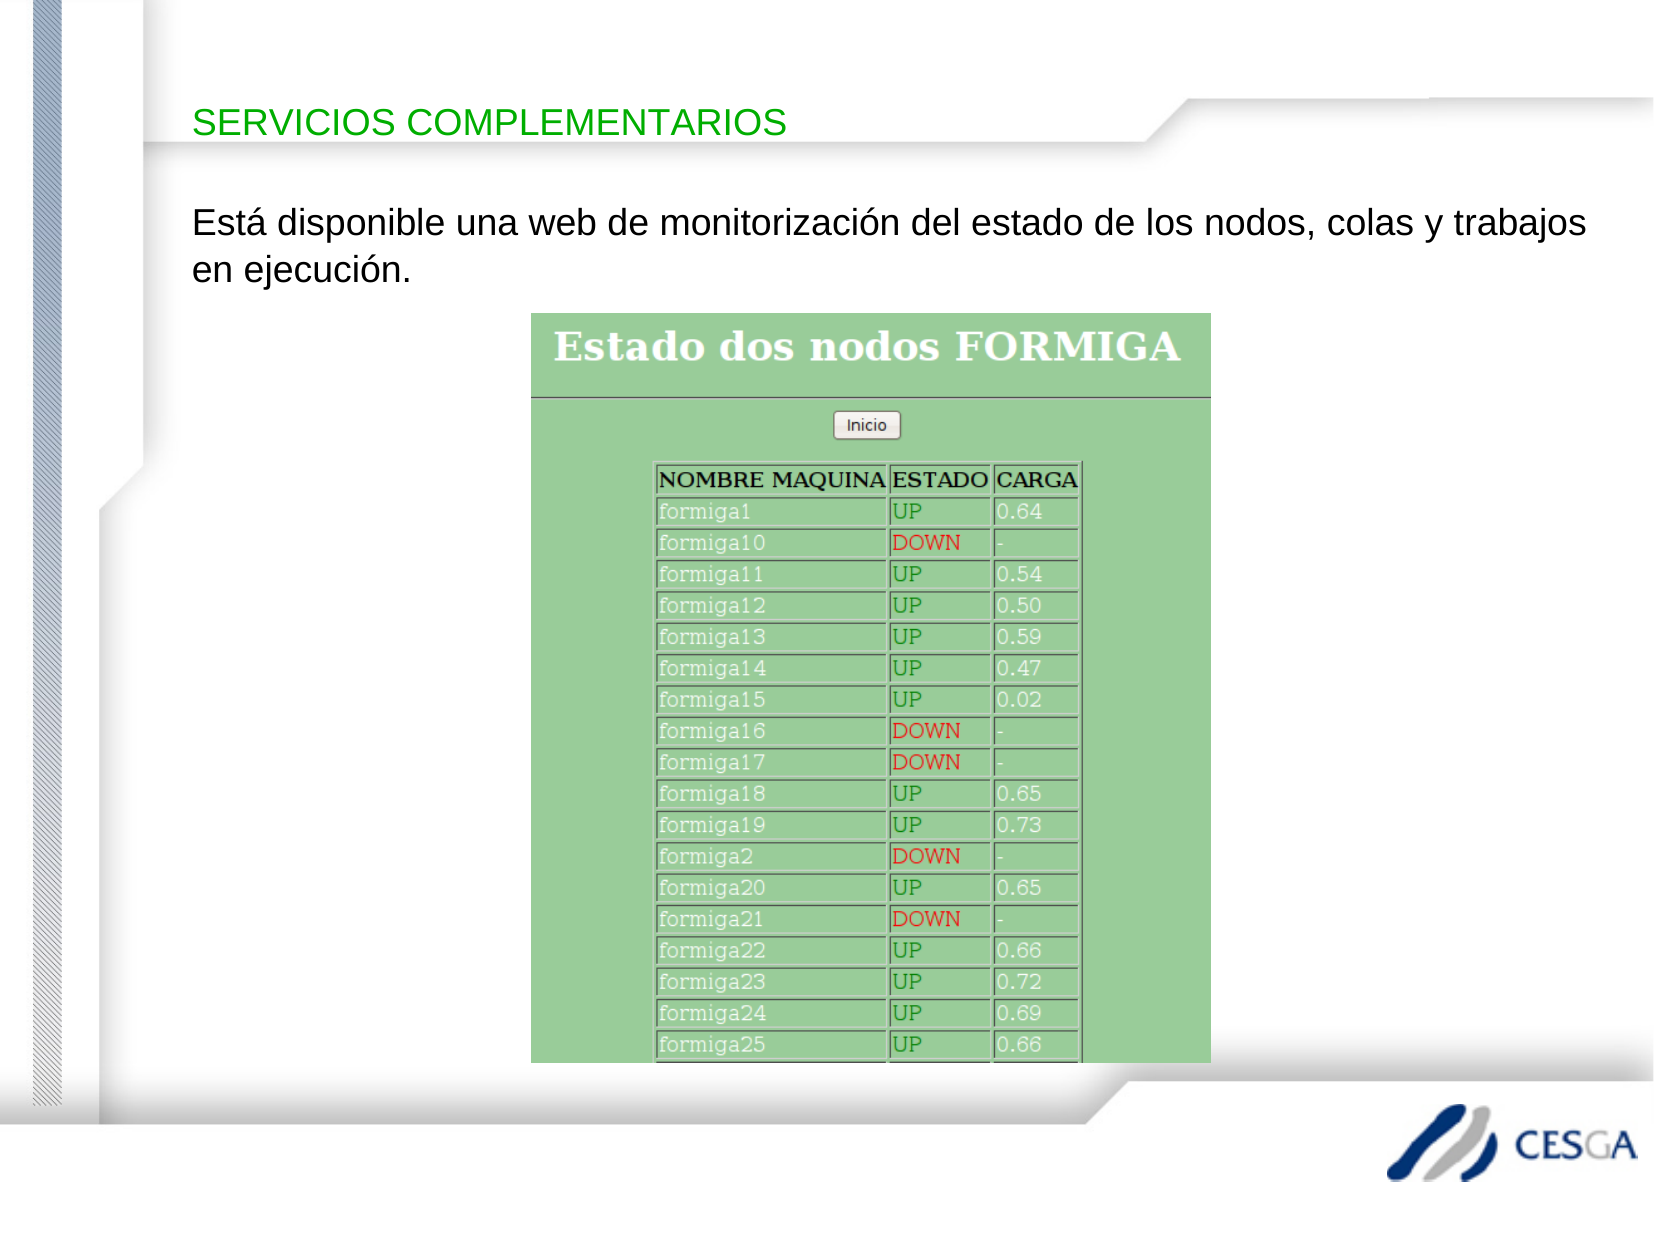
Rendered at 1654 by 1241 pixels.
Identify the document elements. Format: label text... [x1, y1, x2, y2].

picture [0, 0, 1654, 1241]
text_box Está disponible una web de monitorización del estado de los nodos, colas y trabajos en ejecución. [177, 189, 1624, 325]
text_box SERVICIOS COMPLEMENTARIOS [177, 88, 827, 150]
